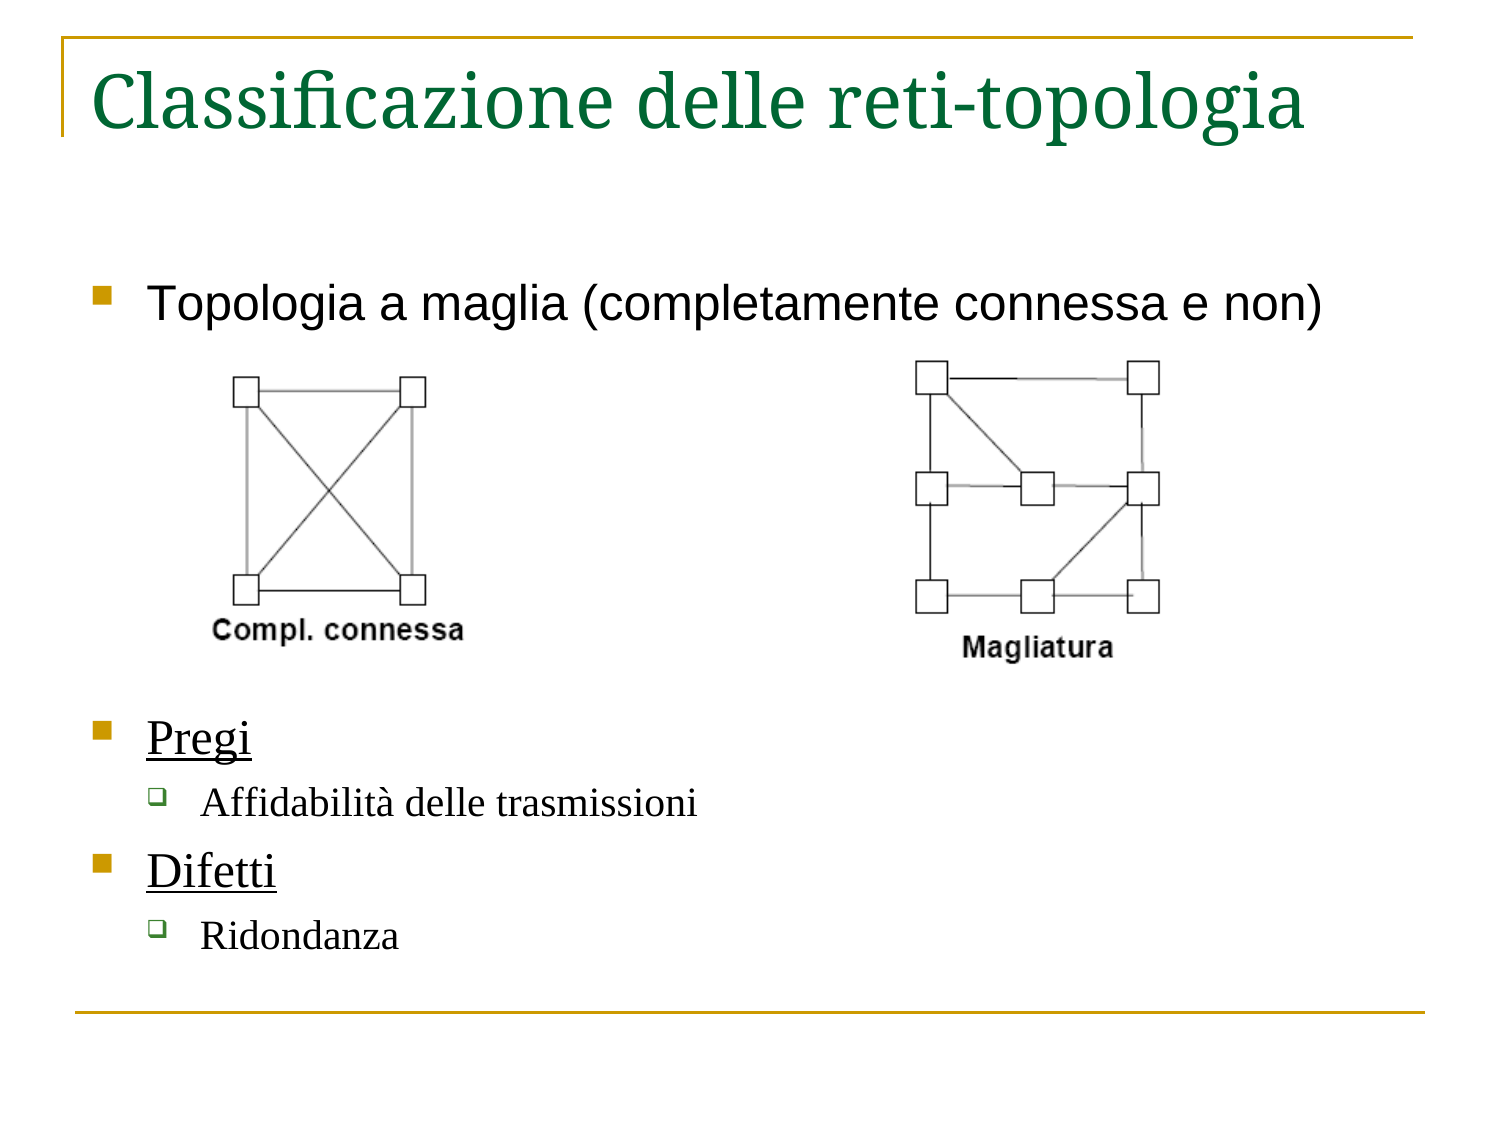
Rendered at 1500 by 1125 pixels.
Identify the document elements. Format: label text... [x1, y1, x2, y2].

picture [175, 339, 483, 675]
list Topologia a maglia (completamente connessa e non) Pregi Affidabilità delle trasmissioni Difetti Ridondanza [75, 262, 1426, 1026]
title Classificazione delle reti-topologia [75, 45, 1426, 233]
picture [878, 328, 1193, 676]
